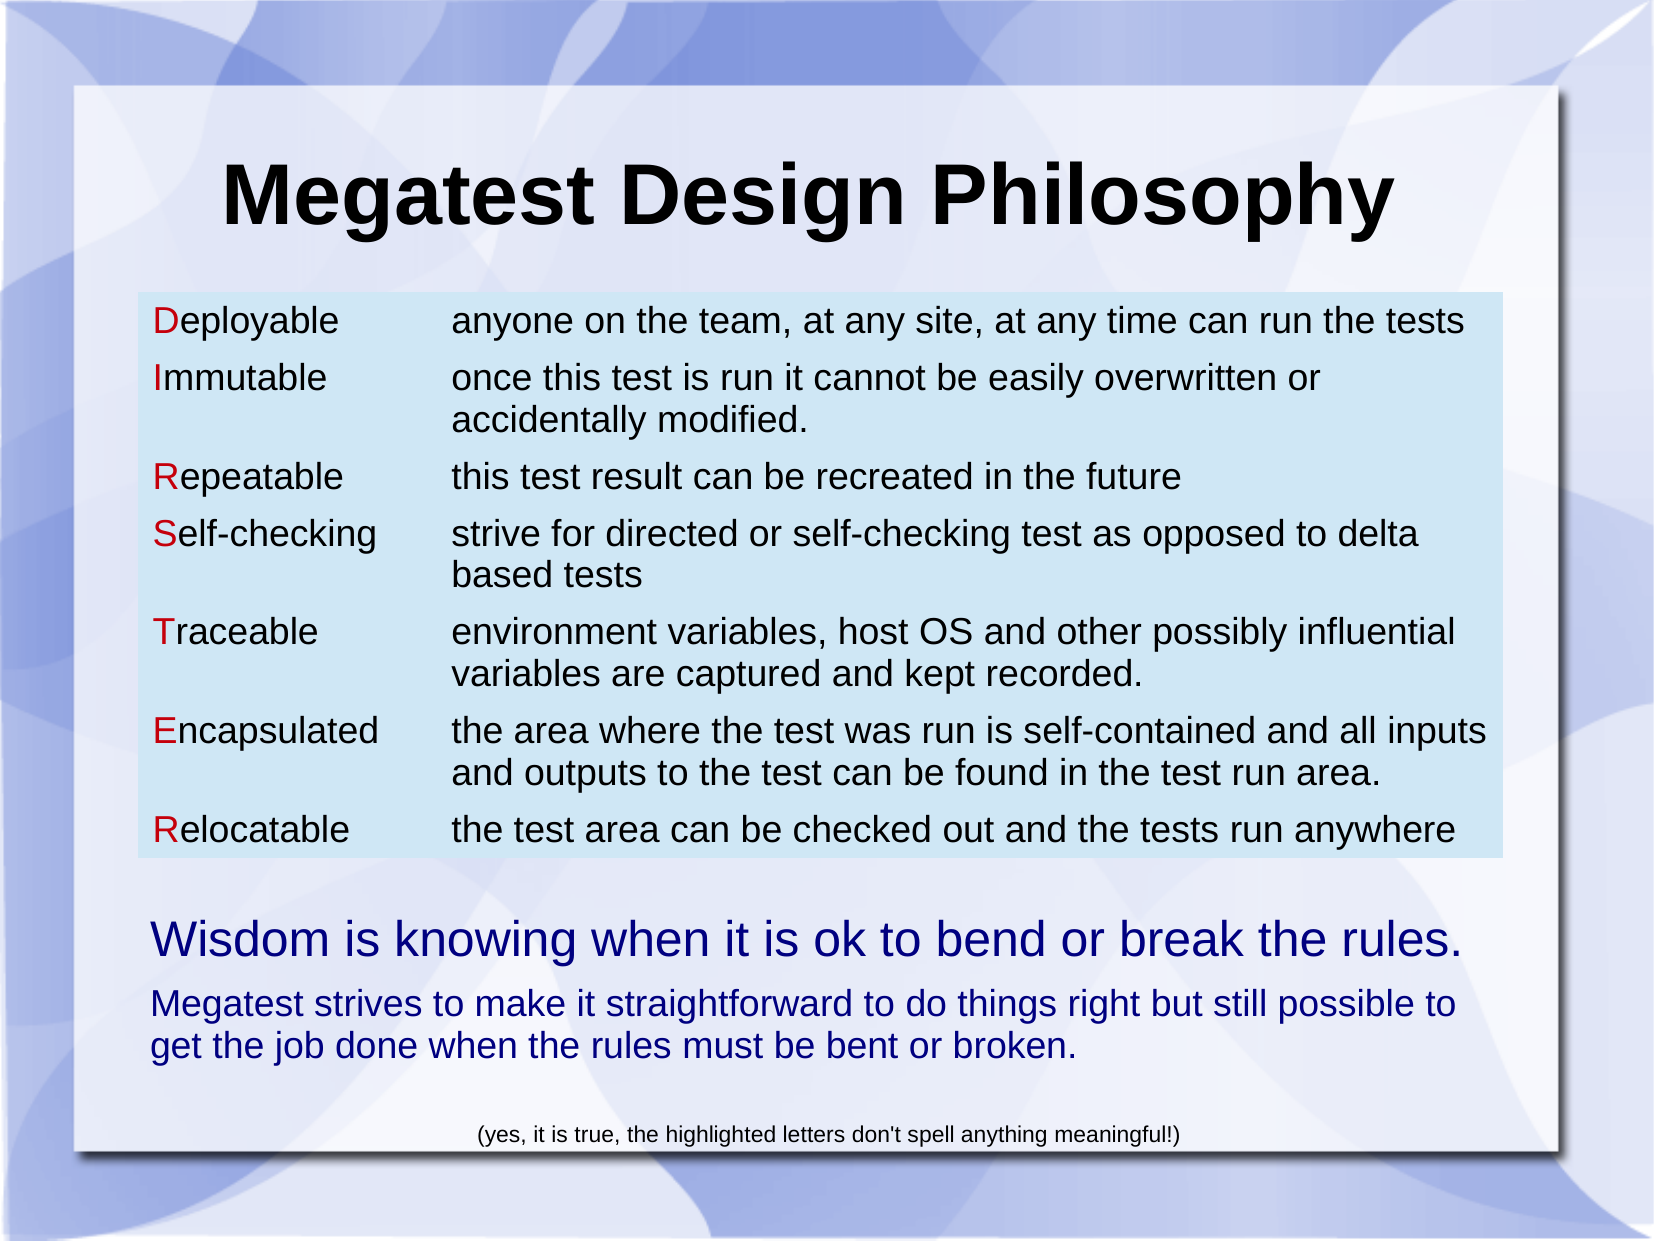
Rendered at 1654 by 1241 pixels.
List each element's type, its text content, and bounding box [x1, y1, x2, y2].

table_cell Immutable [138, 349, 437, 448]
title Megatest Design Philosophy [82, 90, 1536, 298]
table_cell once this test is run it cannot be easily overwritten or accidentally modified. [437, 349, 1503, 448]
picture [0, 0, 1654, 1241]
table_cell environment variables, host OS and other possibly influential variables are captured and kept recorded. [437, 603, 1503, 702]
table_header anyone on the team, at any site, at any time can run the tests [437, 292, 1503, 349]
table_cell this test result can be recreated in the future [437, 448, 1503, 505]
table_cell Relocatable [138, 801, 437, 858]
table_cell Traceable [138, 603, 437, 702]
table_cell the area where the test was run is self-contained and all inputs and outputs to the test can be found in the test run area. [437, 702, 1503, 801]
table_cell Repeatable [138, 448, 437, 505]
list Wisdom is knowing when it is ok to bend or break the rules. Megatest strives to make it straightforward to do things right but still possible to get the job done when the rules must be bent or broken. (yes, it is true, the highlighted letters don't spell anything meaningful!) [150, 911, 1509, 1205]
table_cell strive for directed or self-checking test as opposed to delta based tests [437, 505, 1503, 603]
table_header Deployable [138, 292, 437, 349]
table_cell Self-checking [138, 505, 437, 603]
table_cell Encapsulated [138, 702, 437, 801]
table_cell the test area can be checked out and the tests run anywhere [437, 801, 1503, 858]
